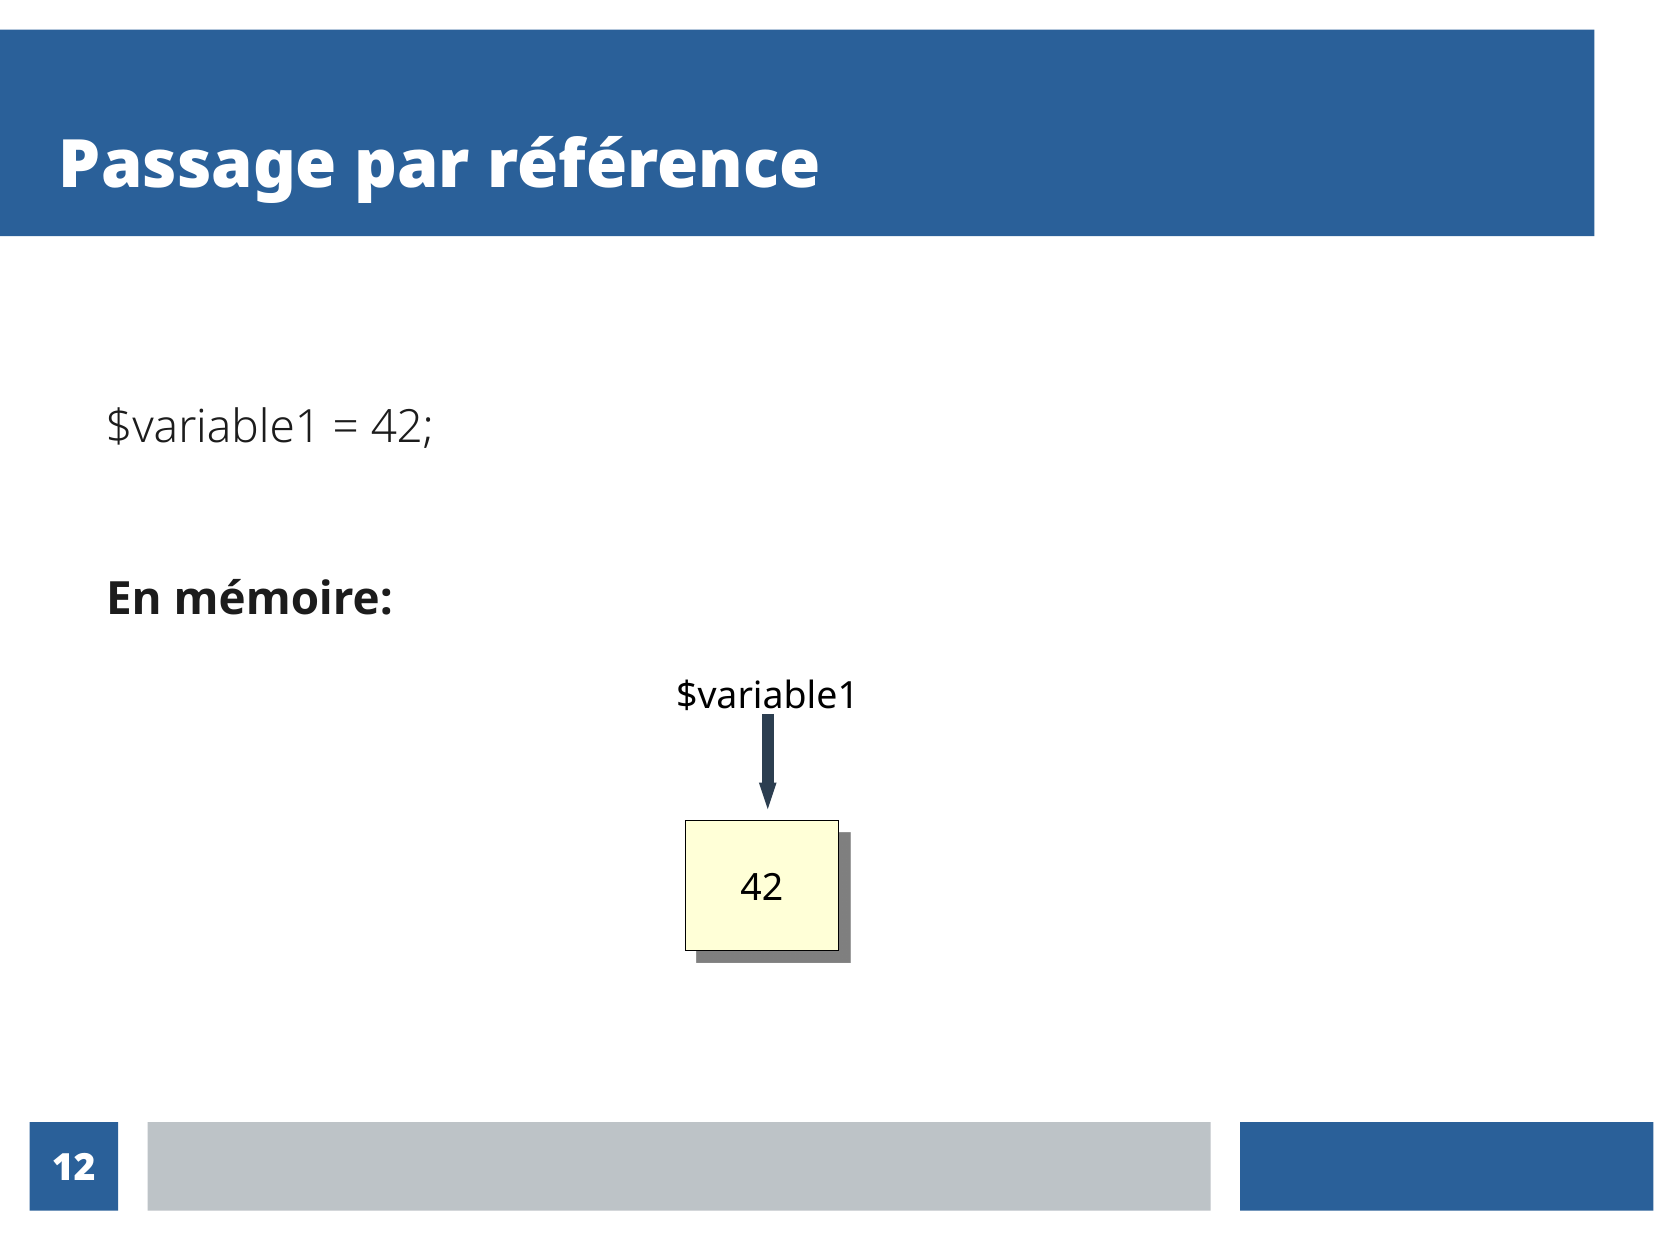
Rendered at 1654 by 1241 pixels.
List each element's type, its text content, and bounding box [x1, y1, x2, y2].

text_box $variable1 [637, 661, 898, 764]
list $variable1 = 42; En mémoire: [59, 295, 1565, 703]
title Passage par référence [59, 59, 1595, 207]
text_box 42 [685, 820, 839, 951]
